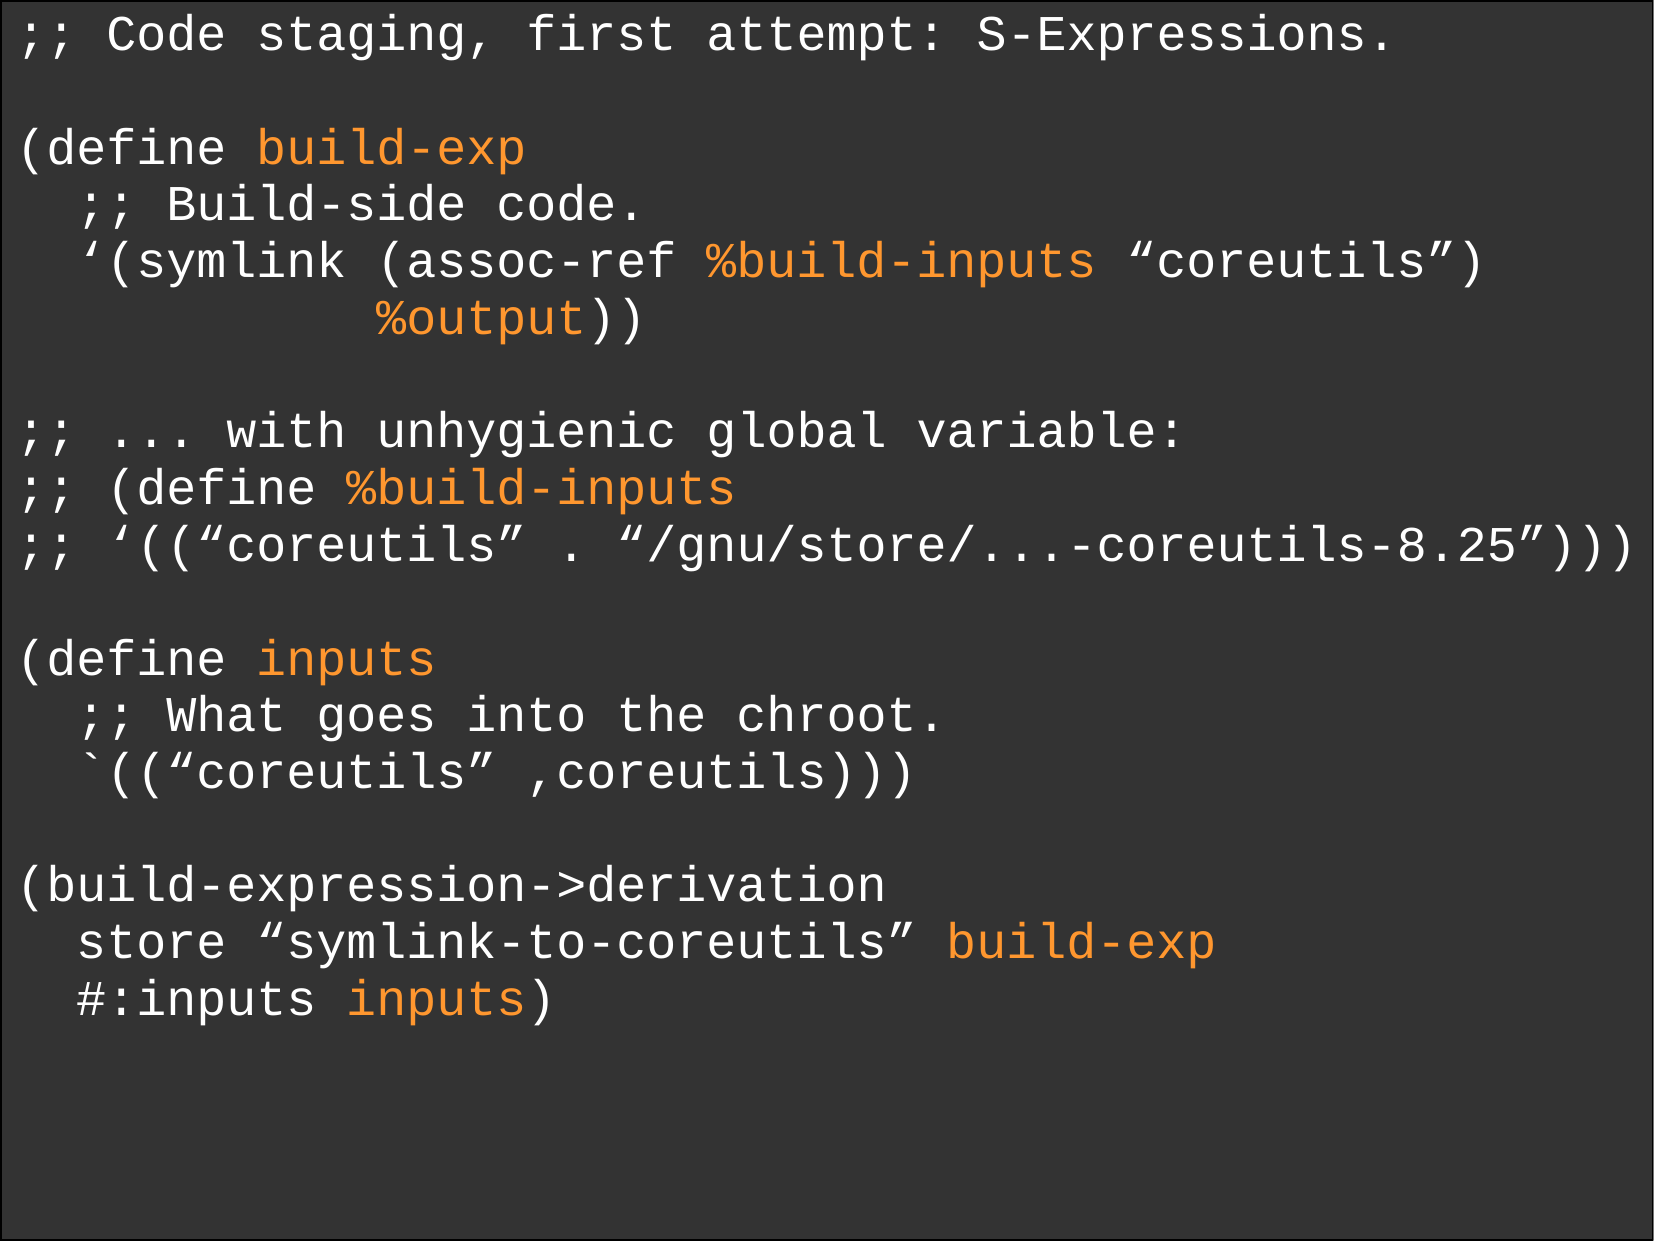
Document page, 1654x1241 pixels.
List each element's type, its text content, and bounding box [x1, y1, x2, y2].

text_box ;; Code staging, first attempt: S-Expressions. (define build-exp ;; Build-side code. ‘(symlink (assoc-ref %build-inputs “coreutils”) %output)) ;; ... with unhygienic global variable: ;; (define %build-inputs ;; ‘((“coreutils” . “/gnu/store/...-coreutils-8.25”))) (define inputs ;; What goes into the chroot. `((“coreutils” ,coreutils))) (build-expression->derivation store “symlink-to-coreutils” build-exp #:inputs inputs) [0, 0, 1654, 1241]
